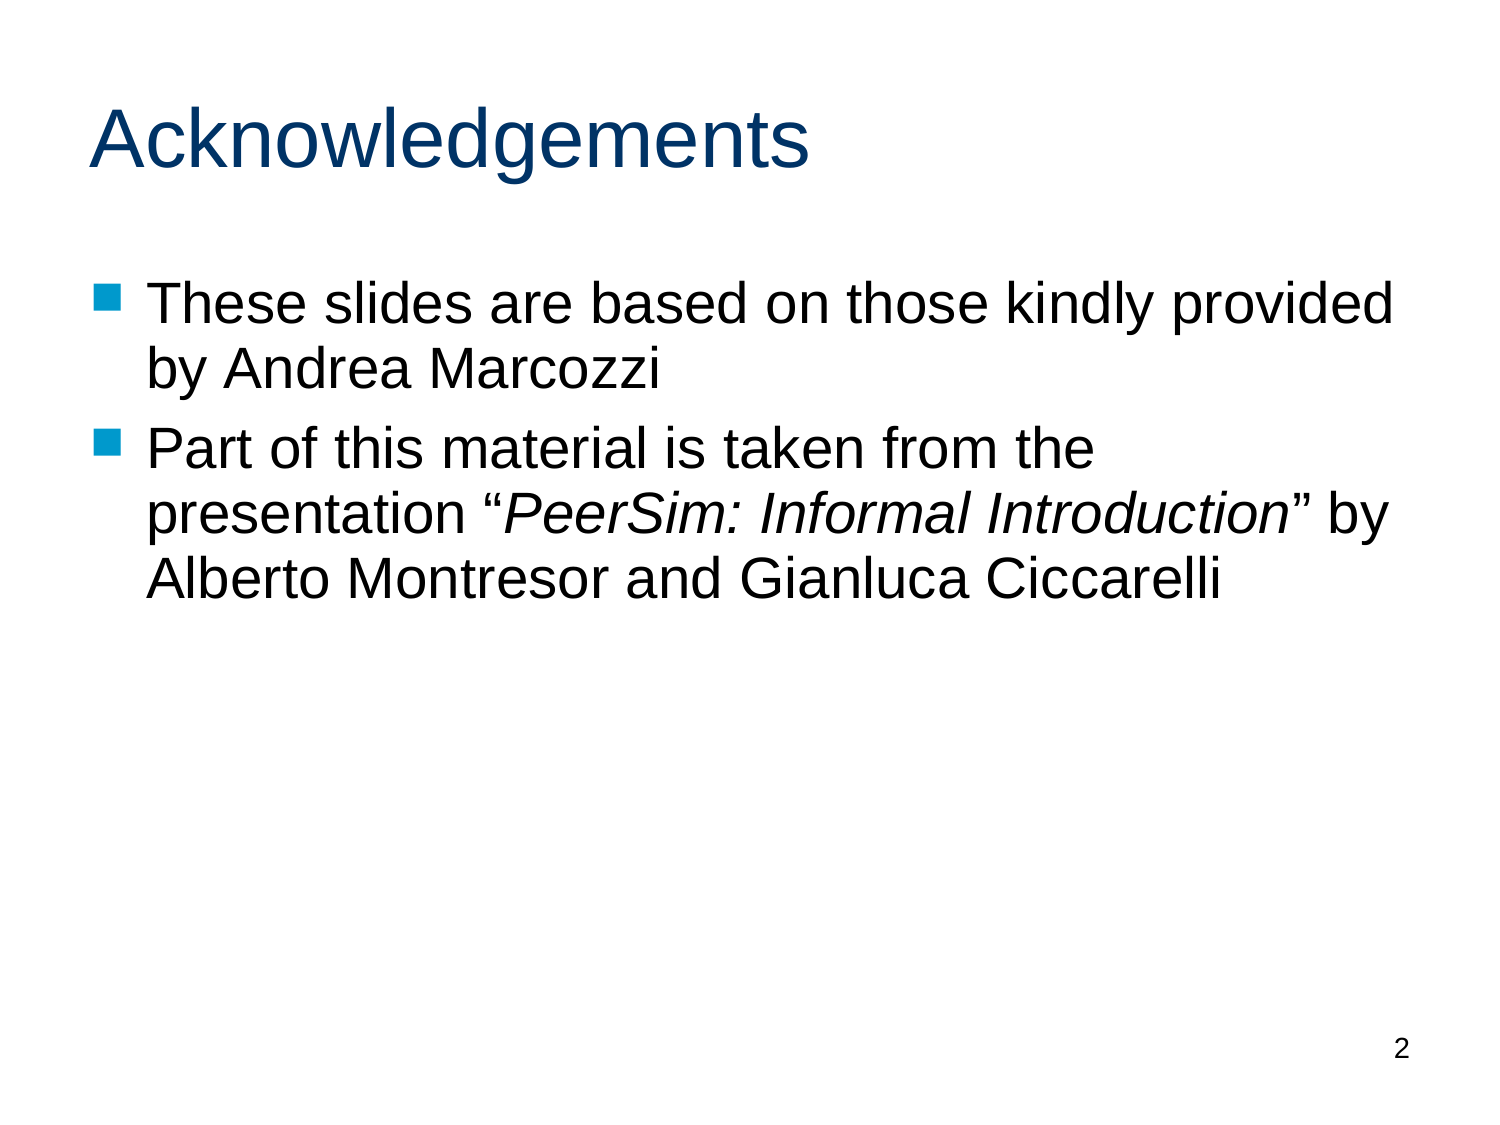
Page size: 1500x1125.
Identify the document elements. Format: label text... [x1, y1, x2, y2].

list These slides are based on those kindly provided by Andrea Marcozzi Part of this material is taken from the presentation “PeerSim: Informal Introduction” by Alberto Montresor and Gianluca Ciccarelli [75, 263, 1425, 1007]
title Acknowledgements [75, 44, 1425, 233]
